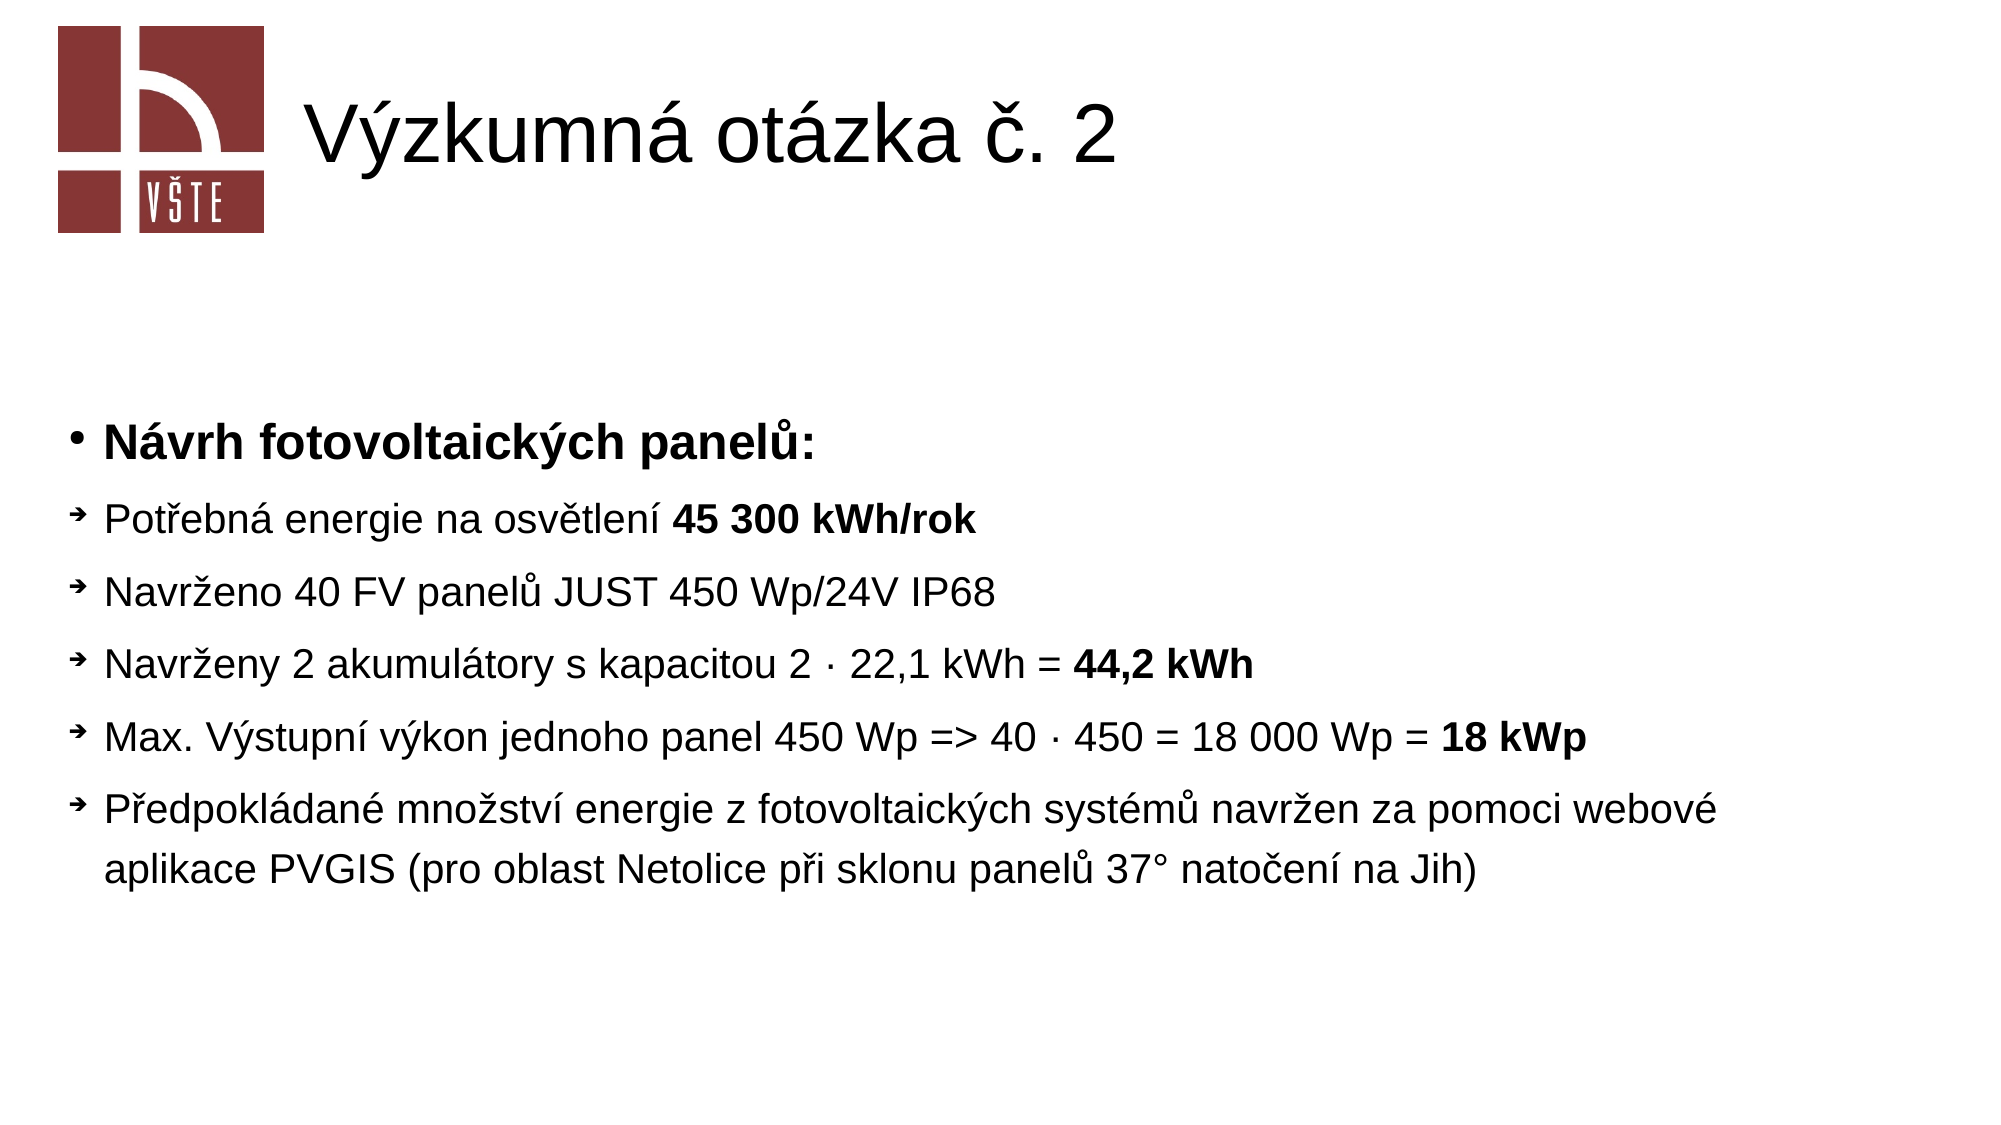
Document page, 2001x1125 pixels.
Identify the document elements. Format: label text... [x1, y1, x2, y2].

text_box Návrh fotovoltaických panelů: Potřebná energie na osvětlení 45 300 kWh/rok Navrženo 40 FV panelů JUST 450 Wp/24V IP68 Navrženy 2 akumulátory s kapacitou 2 · 22,1 kWh = 44,2 kWh Max. Výstupní výkon jednoho panel 450 Wp => 40 · 450 = 18 000 Wp = 18 kWp Předpokládané množství energie z fotovoltaických systémů navržen za pomoci webové aplikace PVGIS (pro oblast Netolice při sklonu panelů 37° natočení na Jih) [53, 389, 1796, 780]
text_box Výzkumná otázka č. 2 [288, 26, 1950, 245]
picture [58, 26, 264, 233]
